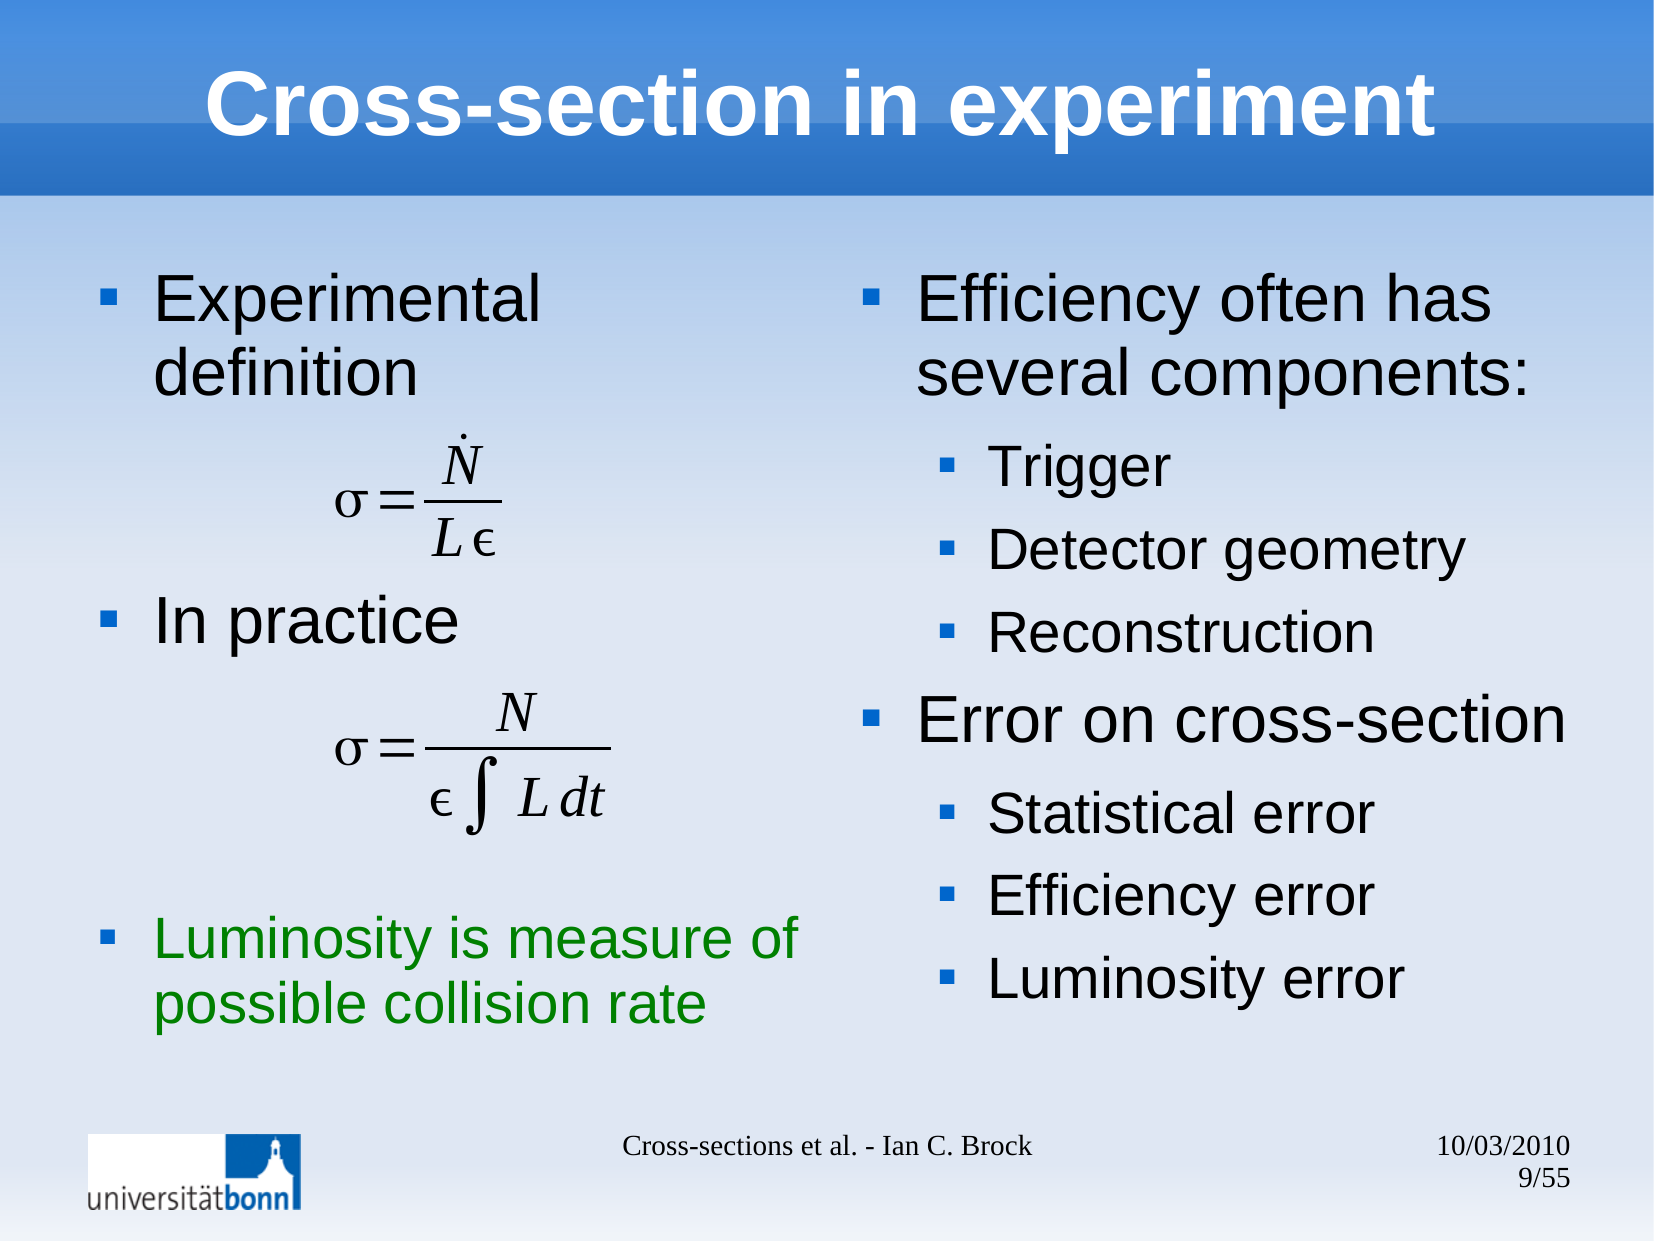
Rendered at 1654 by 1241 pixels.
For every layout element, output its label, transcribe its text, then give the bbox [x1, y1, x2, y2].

picture [0, 0, 1654, 1241]
list Experimental definition In practice Luminosity is measure of possible collision rate [82, 260, 809, 1080]
list Efficiency often has several components: Trigger Detector geometry Reconstruction Error on cross-section Statistical error Efficiency error Luminosity error [845, 260, 1572, 1065]
chart [326, 679, 621, 841]
chart [326, 431, 512, 570]
title Cross-section in experiment [76, 0, 1565, 208]
